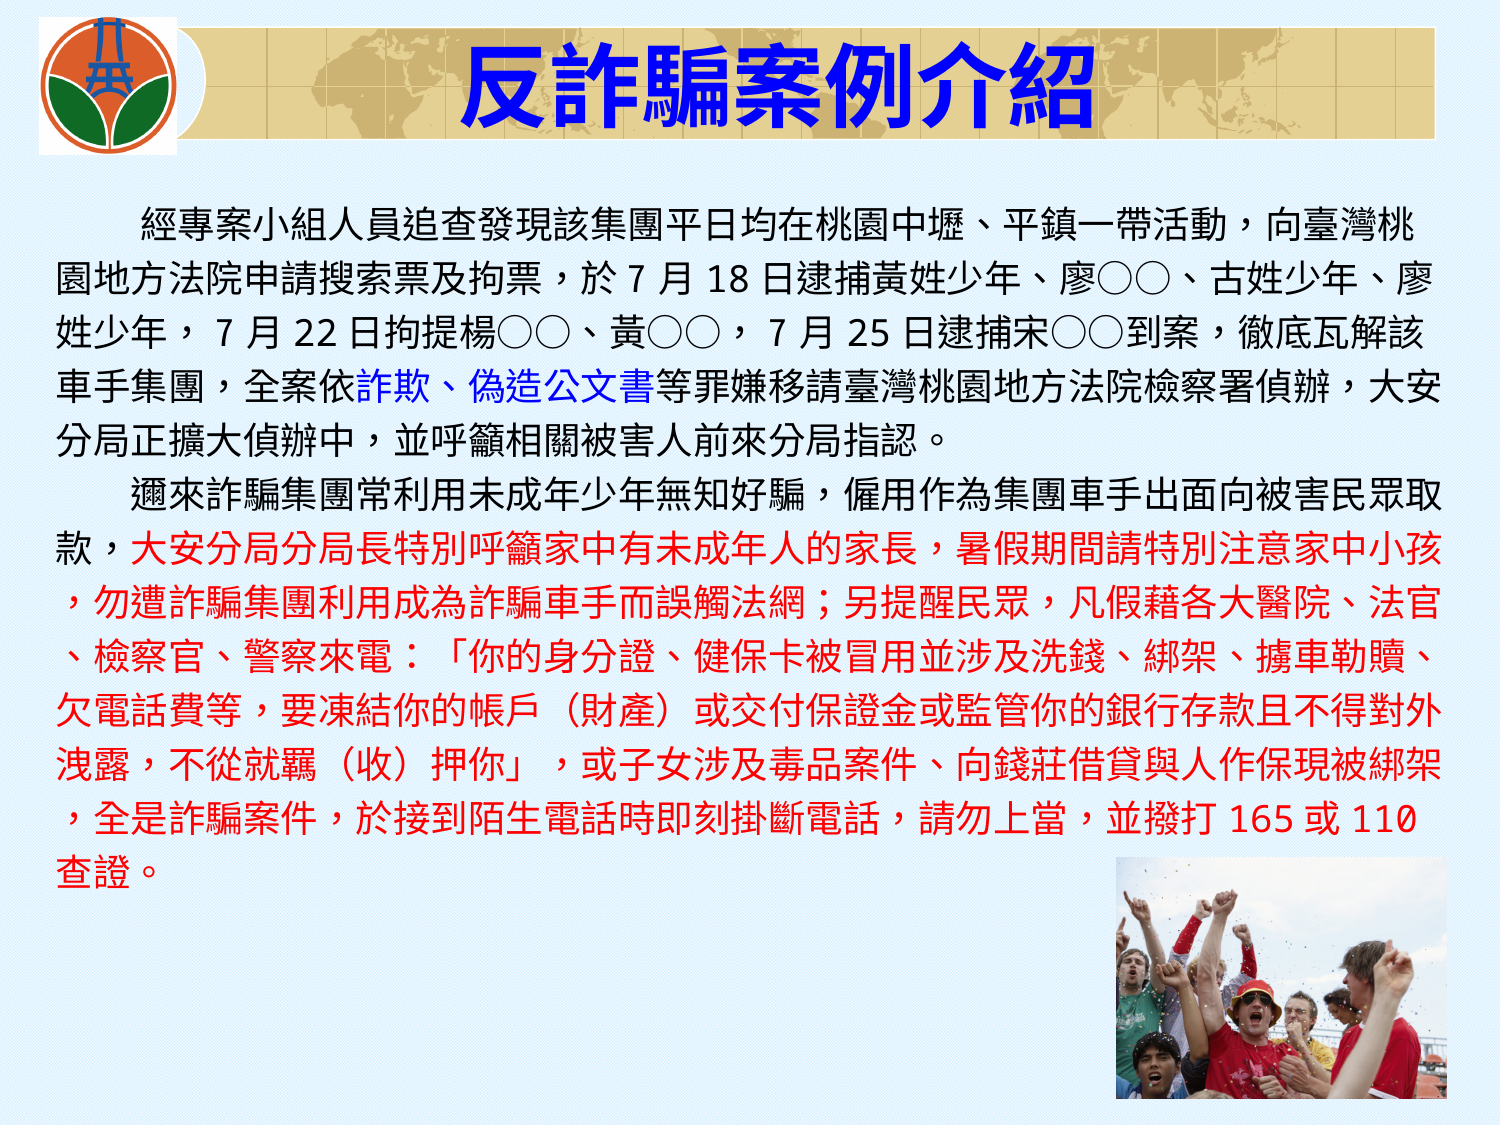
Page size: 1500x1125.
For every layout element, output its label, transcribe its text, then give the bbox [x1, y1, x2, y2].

list 經專案小組人員追查發現該集團平日均在桃園中壢、平鎮一帶活動，向臺灣桃園地方法院申請搜索票及拘票，於7月18日逮捕黃姓少年、廖○○、古姓少年、廖姓少年，7月22日拘提楊○○、黃○○，7月25日逮捕宋○○到案，徹底瓦解該車手集團，全案依詐欺、偽造公文書等罪嫌移請臺灣桃園地方法院檢察署偵辦，大安分局正擴大偵辦中，並呼籲相關被害人前來分局指認。 邇來詐騙集團常利用未成年少年無知好騙，僱用作為集團車手出面向被害民眾取款，大安分局分局長特別呼籲家中有未成年人的家長，暑假期間請特別注意家中小孩，勿遭詐騙集團利用成為詐騙車手而誤觸法網；另提醒民眾，凡假藉各大醫院、法官、檢察官、警察來電：「你的身分證、健保卡被冒用並涉及洗錢、綁架、擄車勒贖、欠電話費等，要凍結你的帳戶（財產）或交付保證金或監管你的銀行存款且不得對外洩露，不從就羈（收）押你」，或子女涉及毒品案件、向錢莊借貸與人作保現被綁架，全是詐騙案件，於接到陌生電話時即刻掛斷電話，請勿上當，並撥打165或110查證。 [41, 184, 1459, 1071]
text_box 反詐騙案例介紹 [442, 19, 1117, 149]
picture [0, 0, 1500, 1125]
